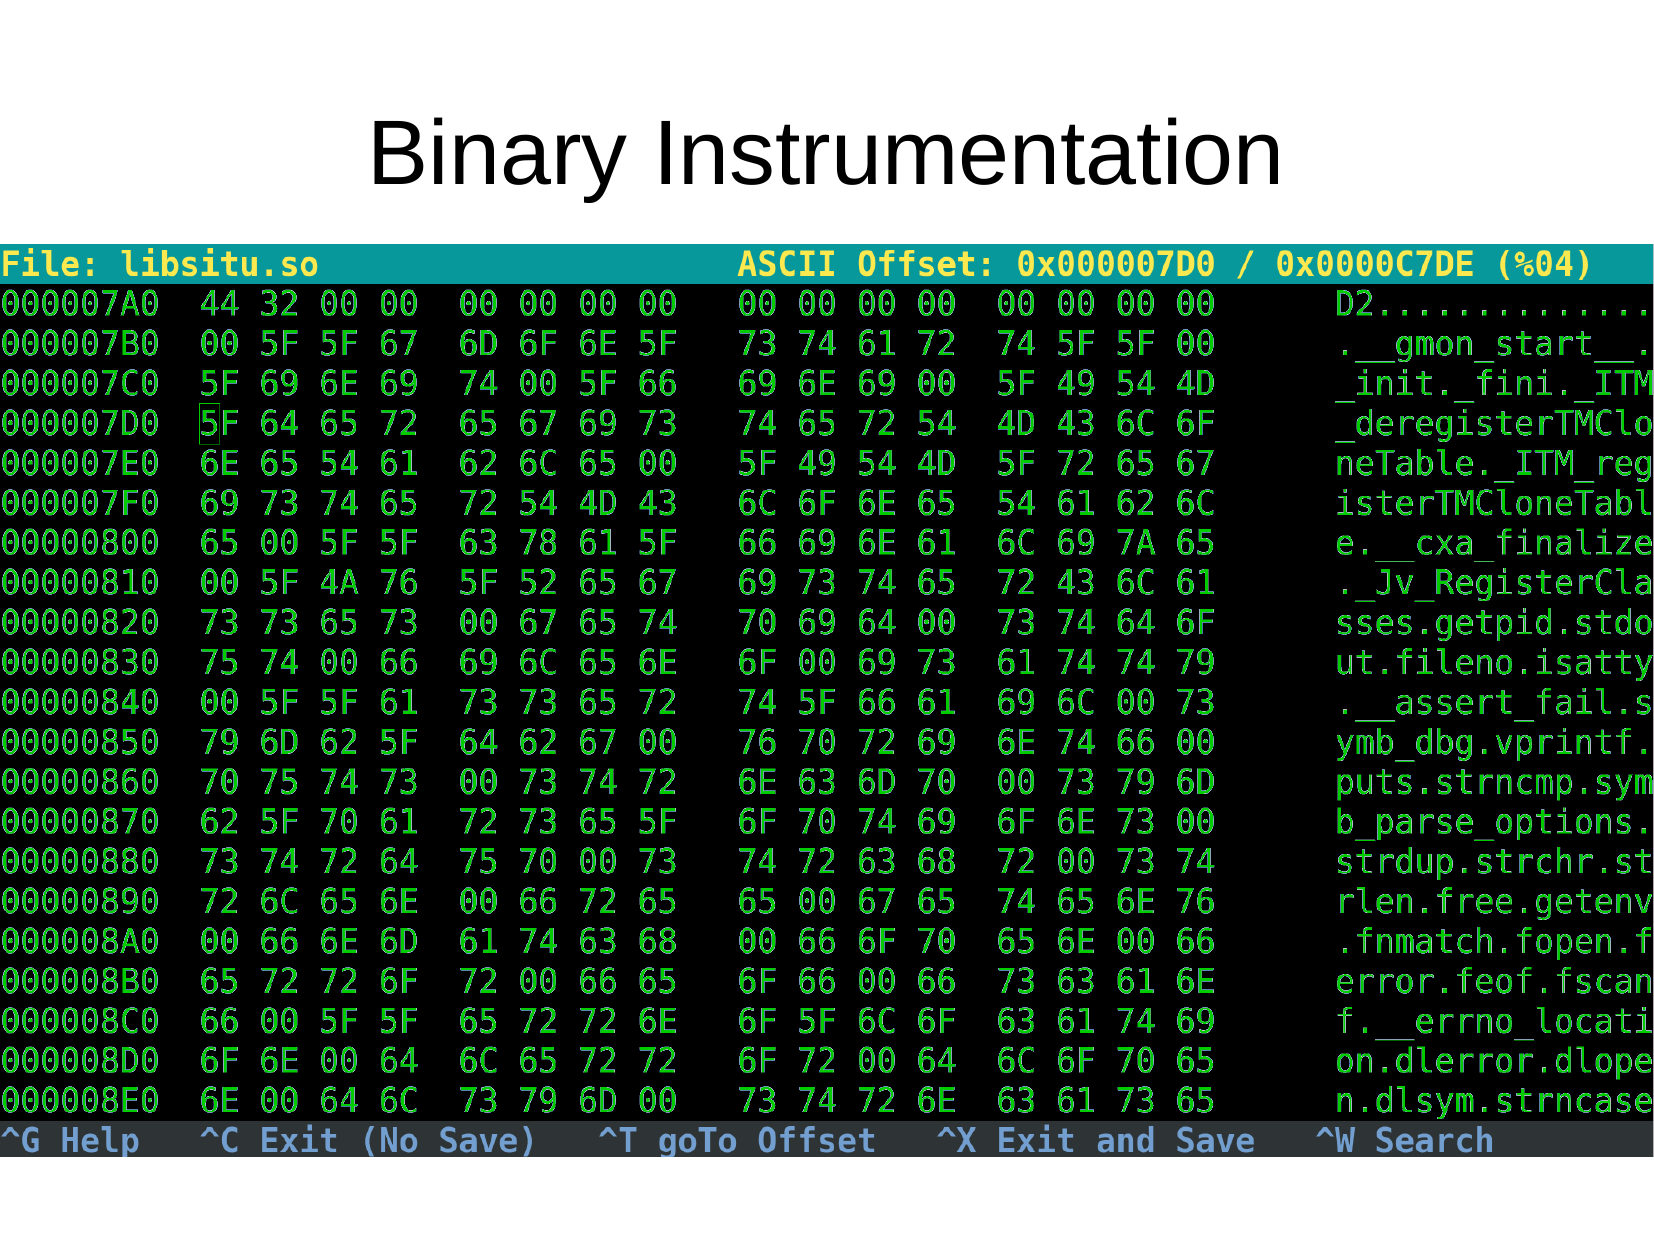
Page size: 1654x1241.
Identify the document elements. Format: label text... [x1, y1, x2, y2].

title Binary Instrumentation [82, 49, 1571, 244]
picture [0, 244, 1654, 1158]
